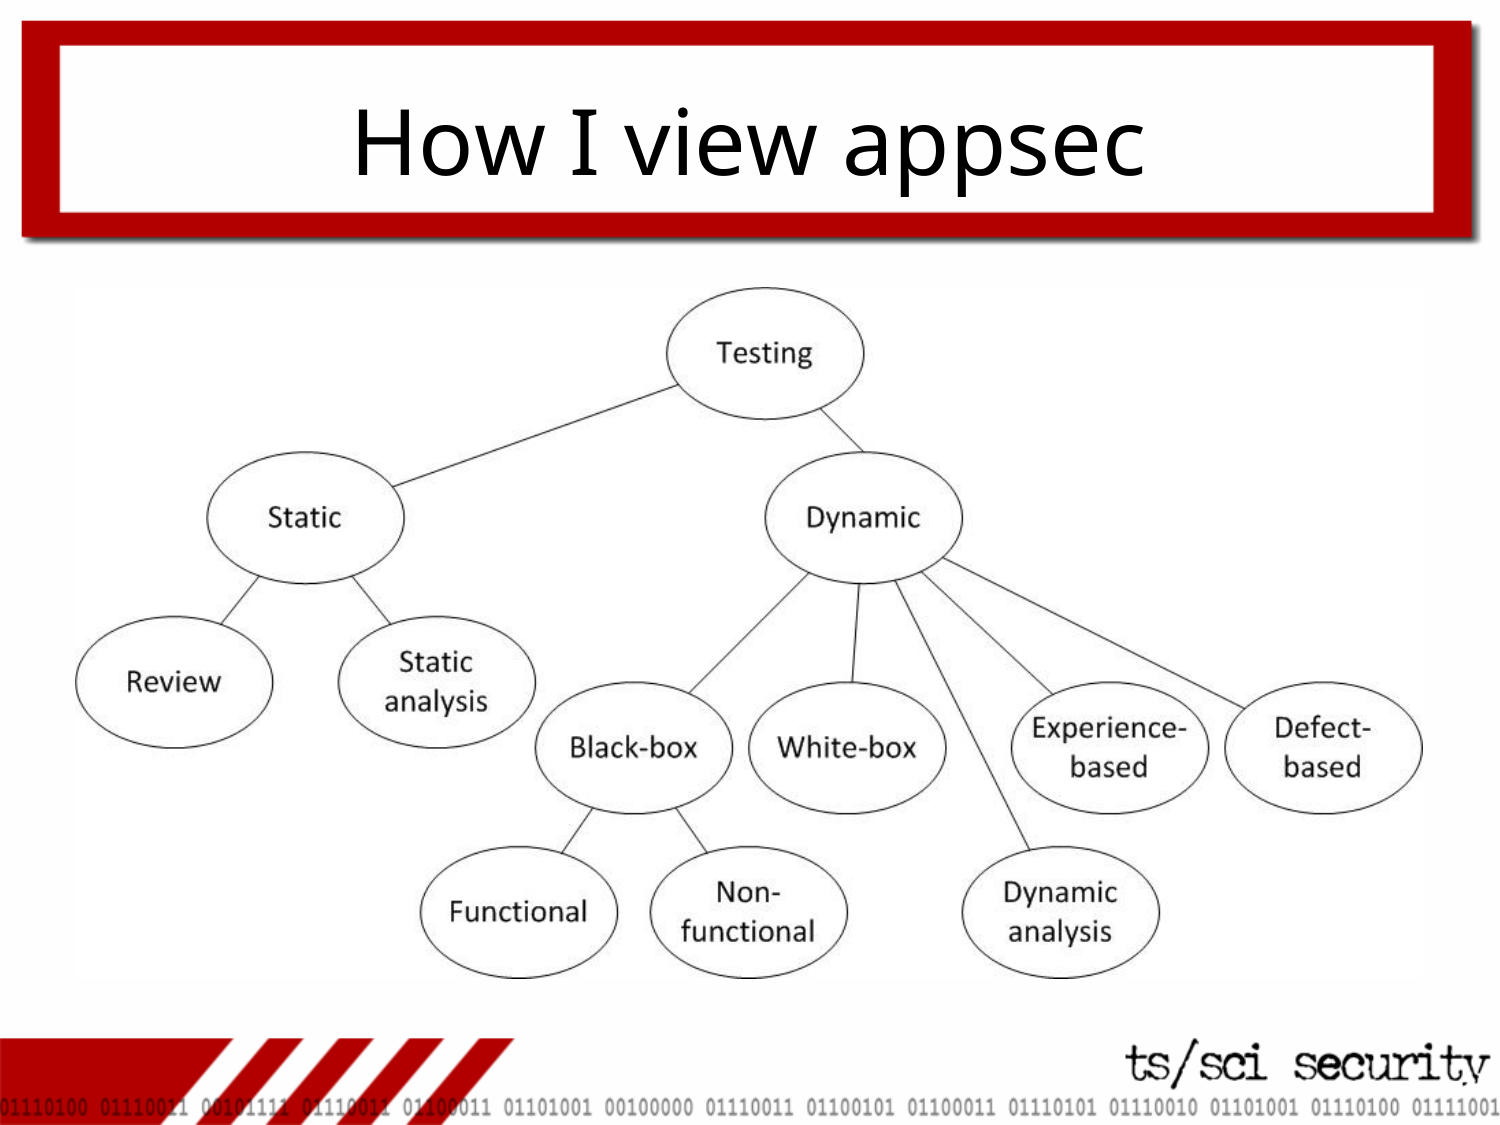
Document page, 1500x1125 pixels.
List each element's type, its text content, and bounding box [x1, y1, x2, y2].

picture [0, 0, 1500, 1125]
title How I view appsec [75, 21, 1423, 257]
